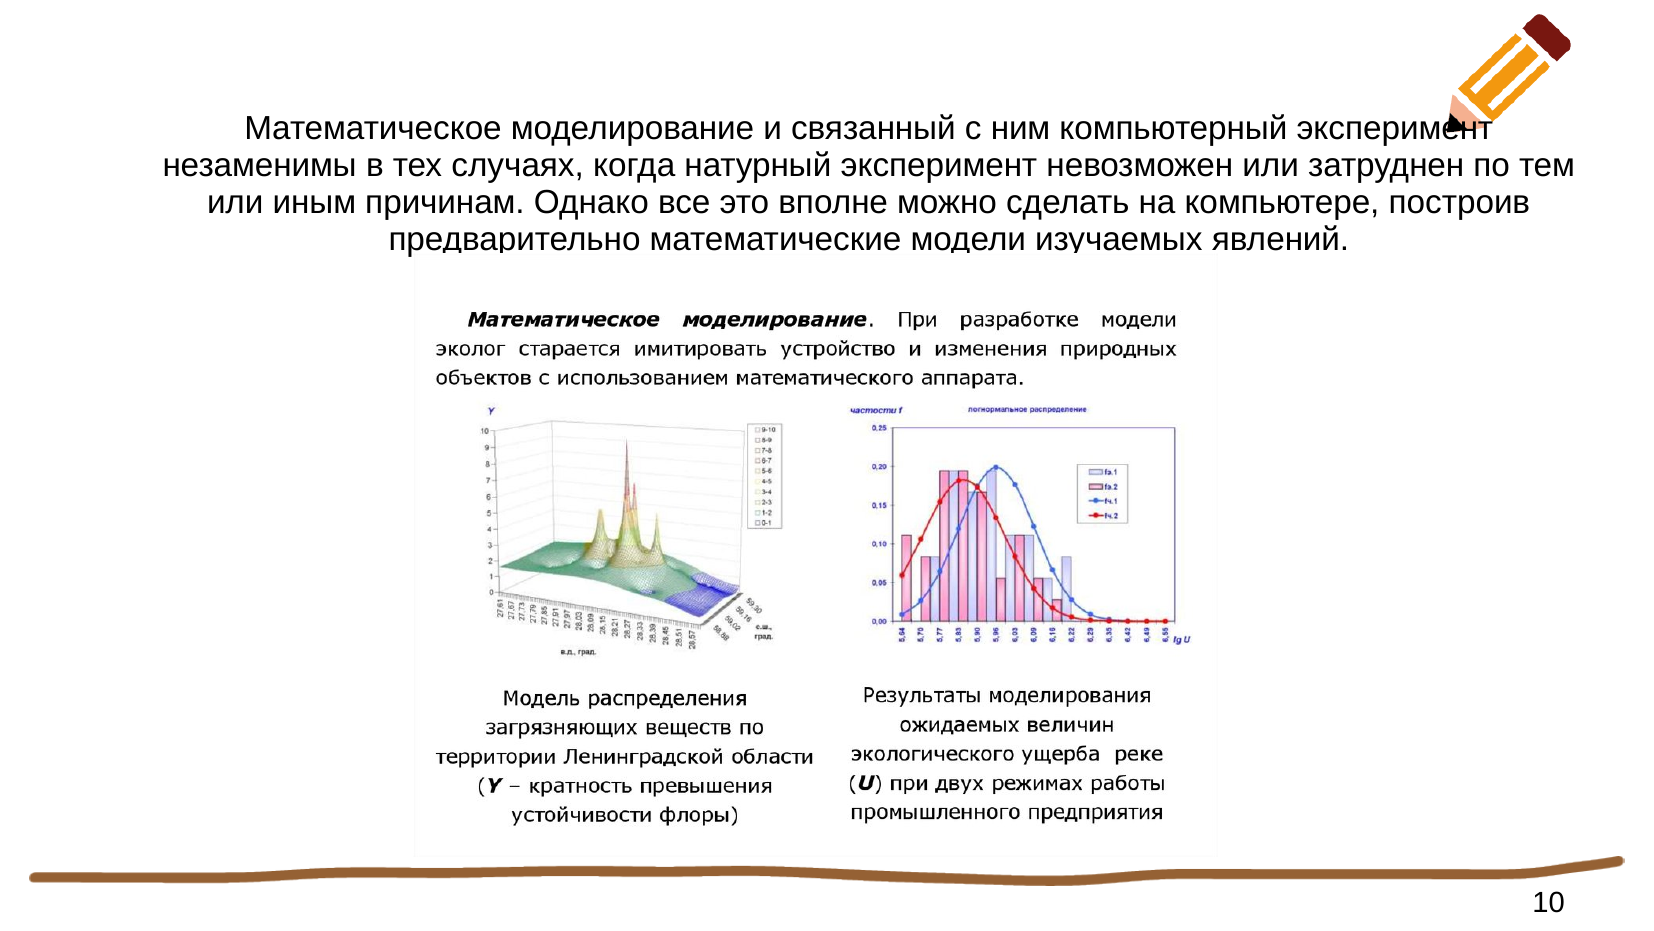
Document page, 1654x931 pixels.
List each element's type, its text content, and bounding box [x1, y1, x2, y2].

text_box Математическое моделирование и связанный с ним компьютерный эксперимент незаменимы в тех случаях, когда натурный эксперимент невозможен или затруднен по тем или иным причинам. Однако все это вполне можно сделать на компьютере, построив предварительно математические модели изучаемых явлений. [147, 102, 1620, 298]
picture [29, 253, 1625, 886]
picture [1446, 14, 1571, 102]
